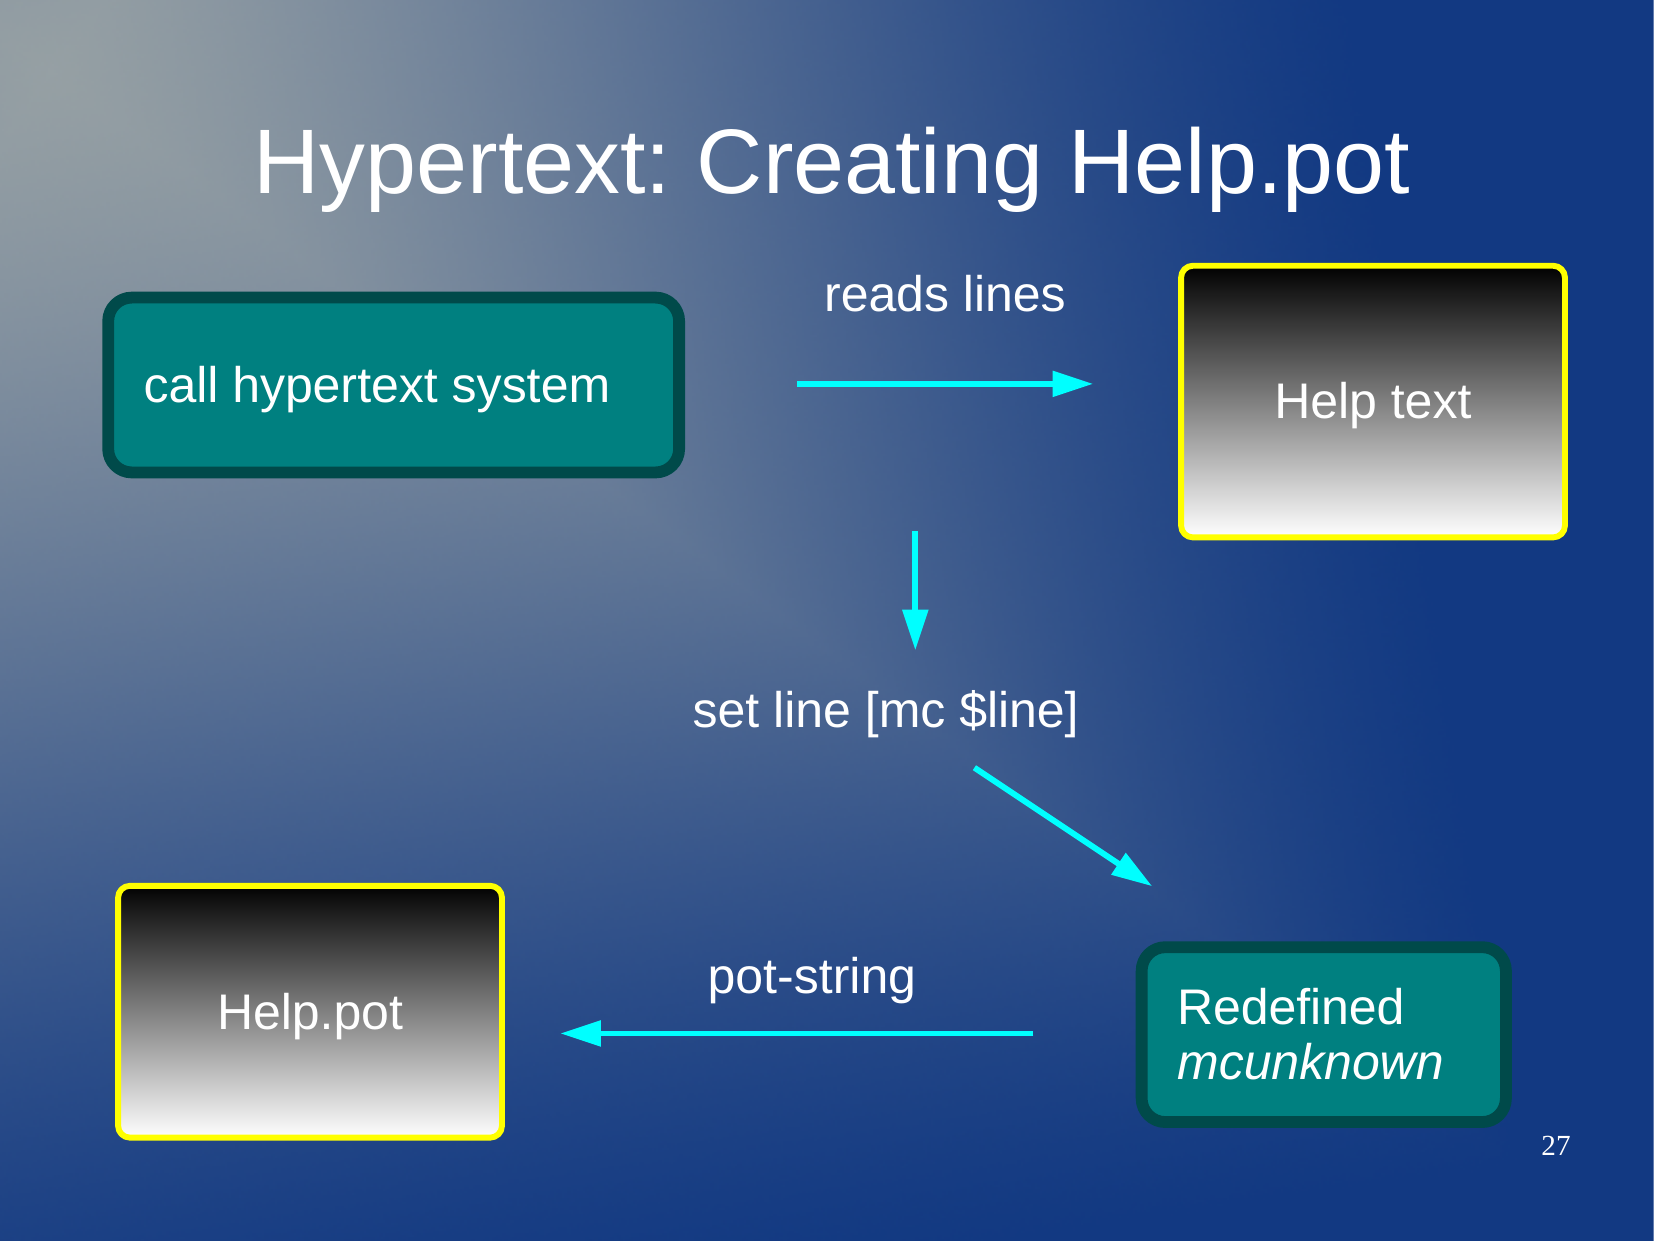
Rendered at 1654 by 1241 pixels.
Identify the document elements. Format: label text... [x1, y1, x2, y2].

title Hypertext: Creating Help.pot [88, 58, 1577, 266]
picture [0, 0, 1654, 1241]
text_box set line [mc $line] [679, 682, 1093, 739]
text_box Redefined mcunknown [1141, 947, 1506, 1123]
text_box Help text [1181, 265, 1565, 538]
text_box call hypertext system [108, 297, 680, 473]
text_box Help.pot [118, 885, 502, 1138]
text_box pot-string [561, 948, 1063, 1004]
text_box reads lines [797, 265, 1093, 325]
